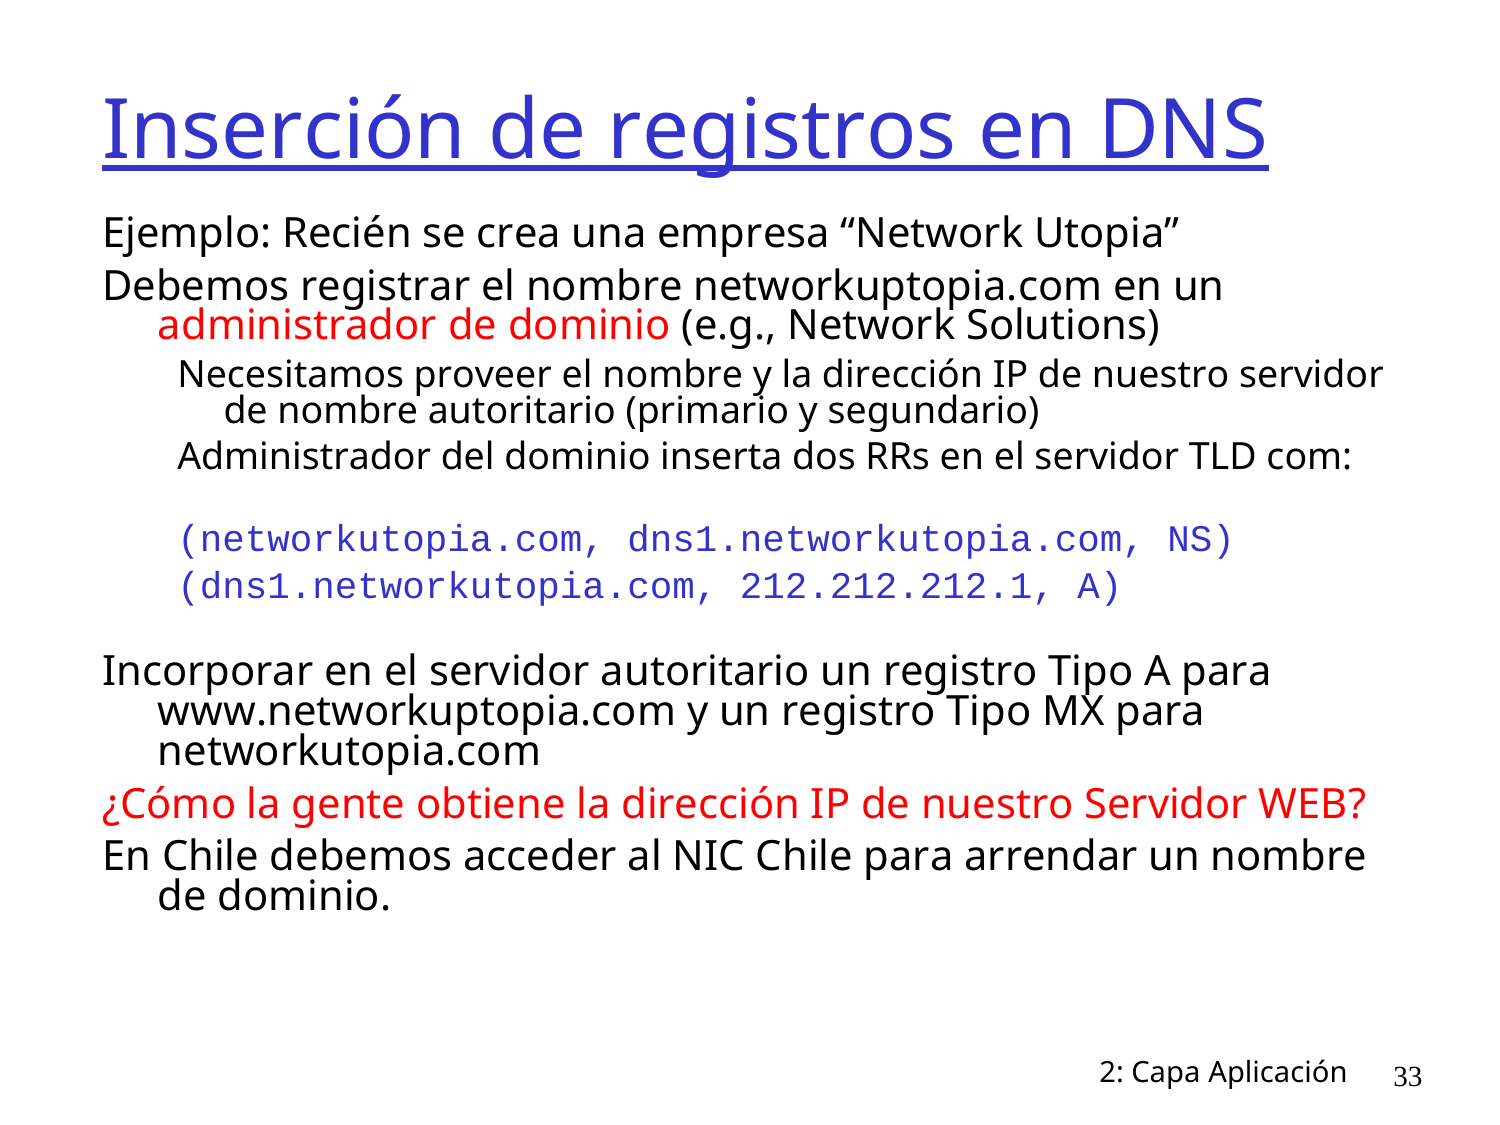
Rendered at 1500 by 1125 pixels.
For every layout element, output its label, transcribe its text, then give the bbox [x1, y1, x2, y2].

text_box Inserción de registros en DNS [87, 37, 1363, 208]
text_box Ejemplo: Recién se crea una empresa “Network Utopia” Debemos registrar el nombre networkuptopia.com en un administrador de dominio (e.g., Network Solutions)‏ Necesitamos proveer el nombre y la dirección IP de nuestro servidor de nombre autoritario (primario y segundario)‏ Administrador del dominio inserta dos RRs en el servidor TLD com: (networkutopia.com, dns1.networkutopia.com, NS)‏ (dns1.networkutopia.com, 212.212.212.1, A) Incorporar en el servidor autoritario un registro Tipo A para www.networkuptopia.com y un registro Tipo MX para networkutopia.com ¿Cómo la gente obtiene la dirección IP de nuestro Servidor WEB? En Chile debemos acceder al NIC Chile para arrendar un nombre de dominio. [87, 208, 1418, 1026]
